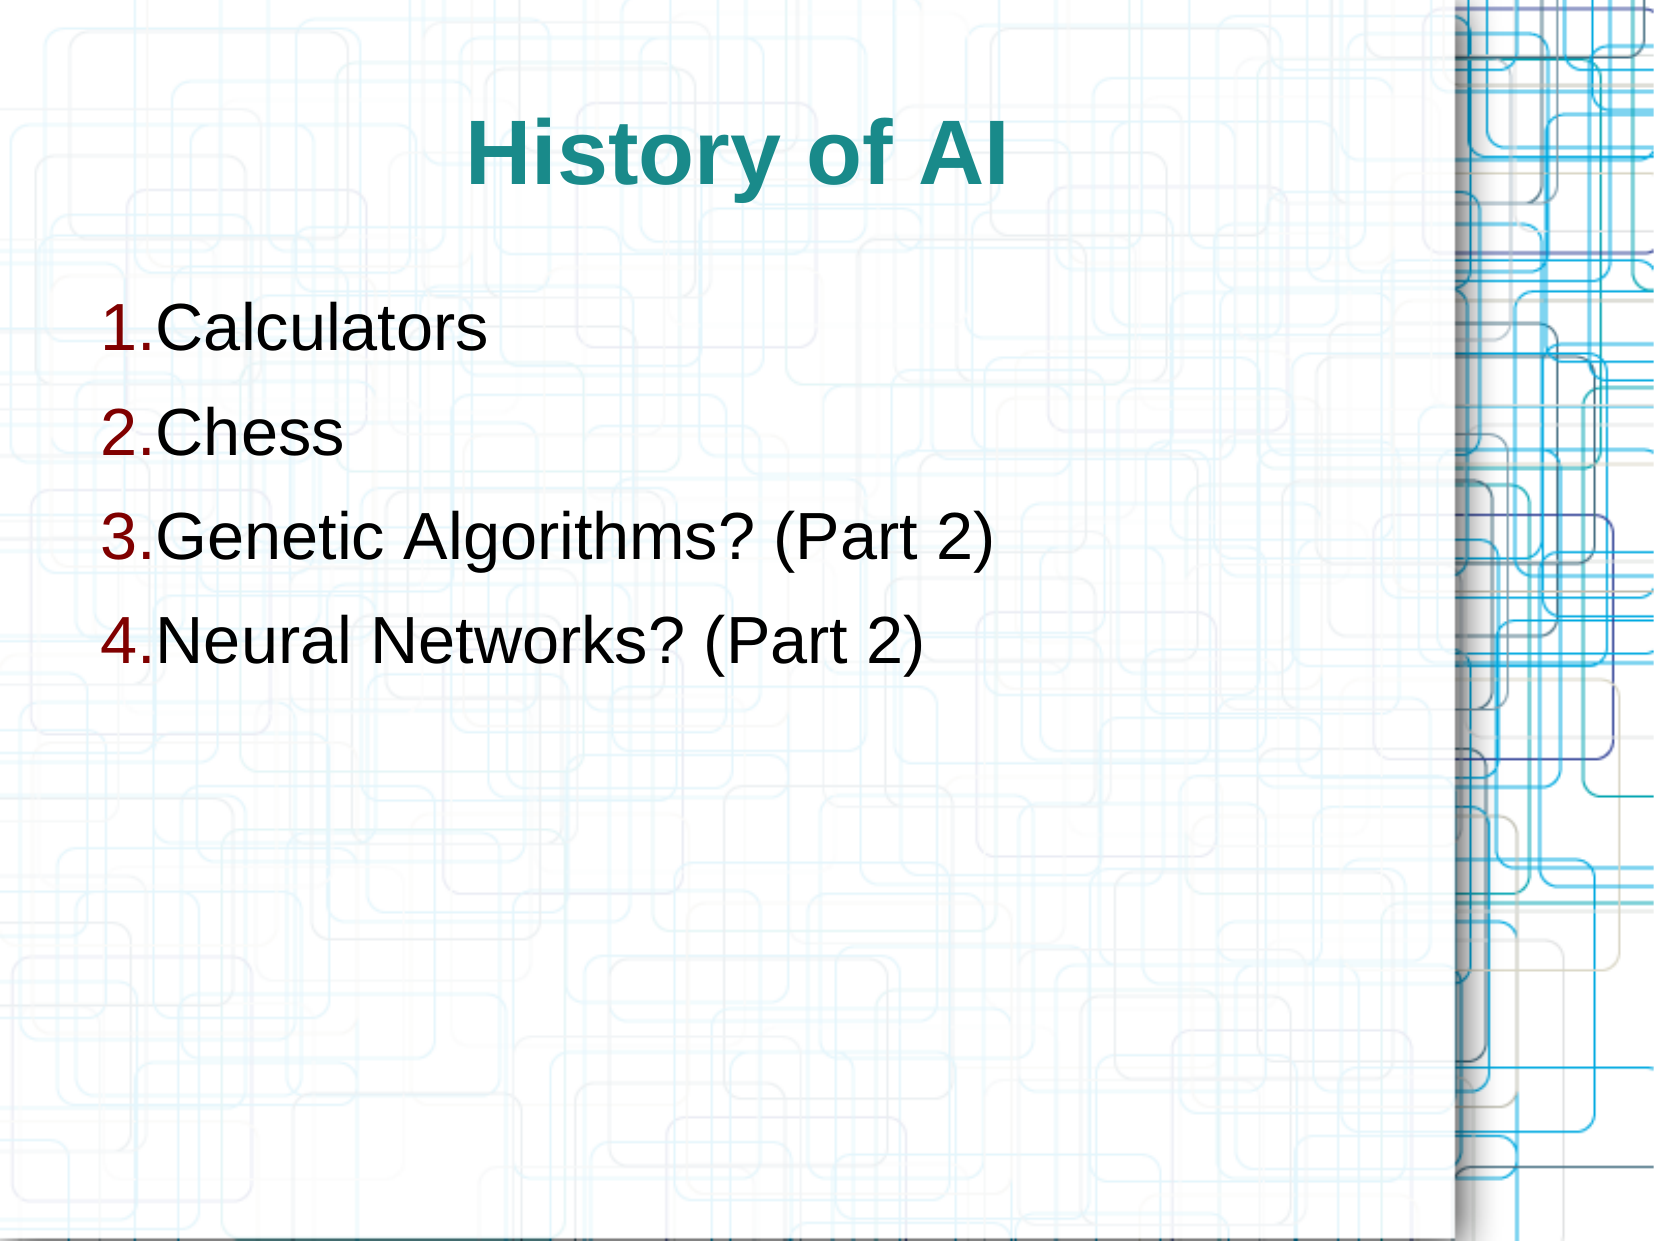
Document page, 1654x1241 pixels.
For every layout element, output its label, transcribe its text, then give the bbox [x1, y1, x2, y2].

title History of AI [59, 56, 1418, 250]
list Calculators Chess Genetic Algorithms? (Part 2) Neural Networks? (Part 2) [82, 290, 1418, 1094]
picture [0, 0, 1654, 1241]
